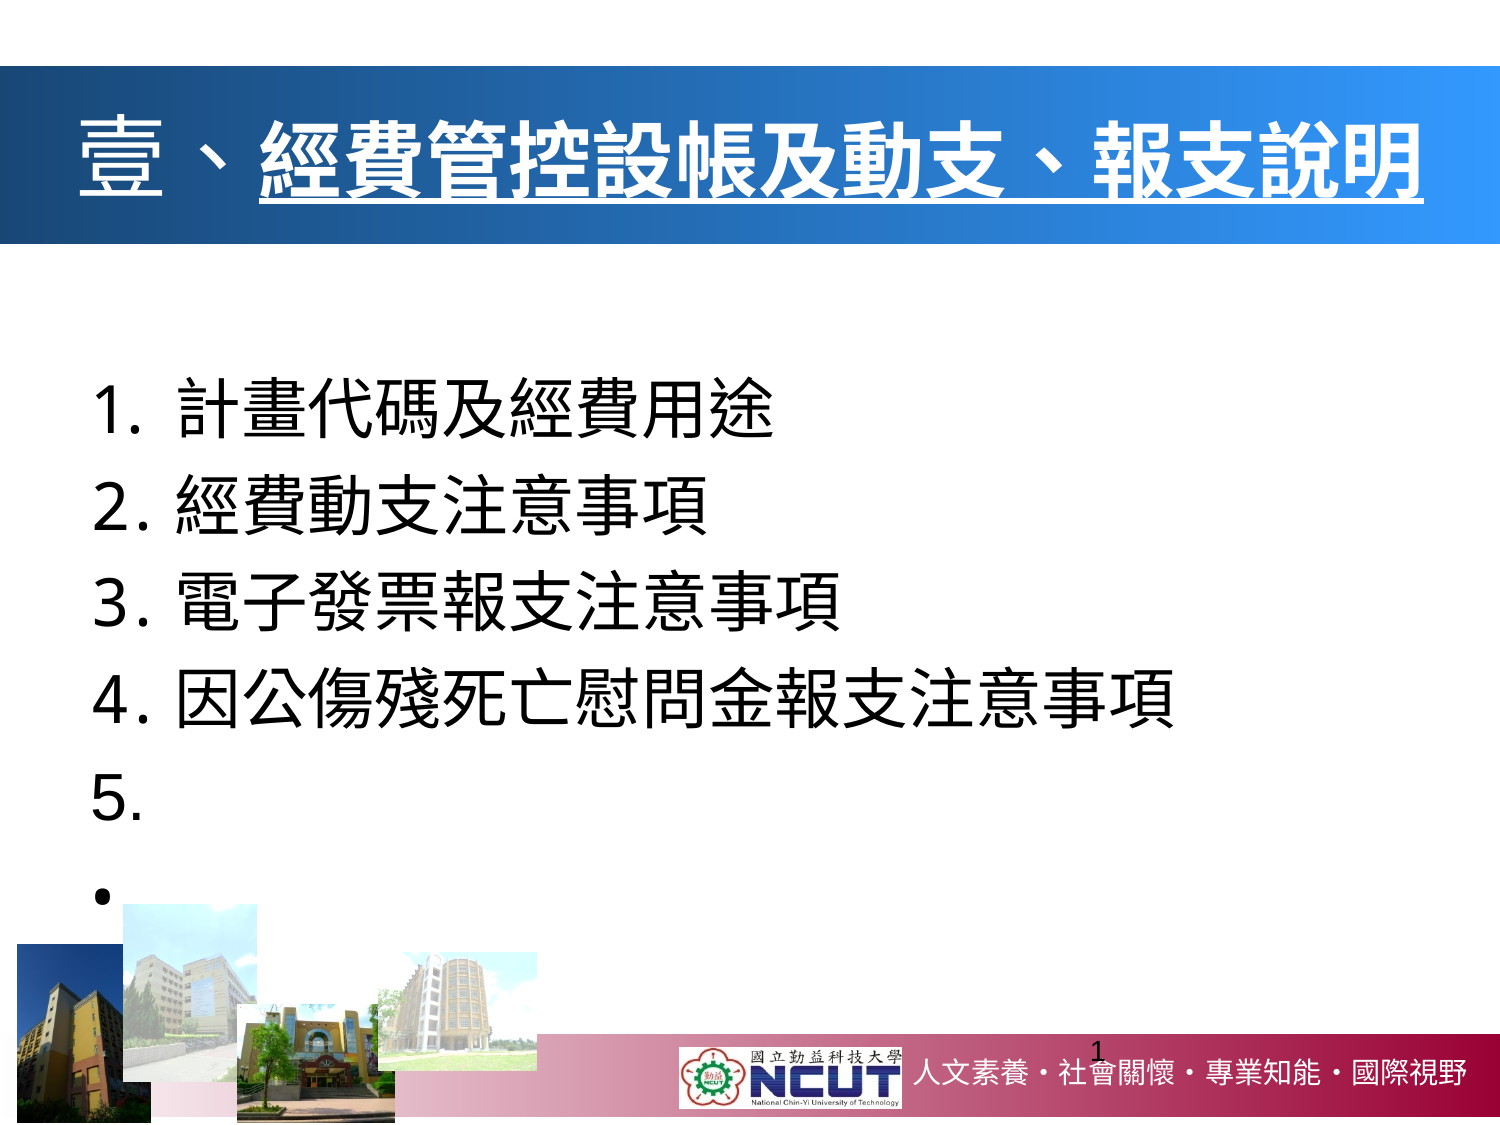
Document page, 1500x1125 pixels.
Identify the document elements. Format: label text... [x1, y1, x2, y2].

text_box 1 [1074, 1024, 1426, 1103]
title 壹、經費管控設帳及動支、報支說明 [0, 66, 1500, 244]
list 計畫代碼及經費用途 經費動支注意事項 電子發票報支注意事項 因公傷殘死亡慰問金報支注意事項 [75, 262, 1426, 1005]
